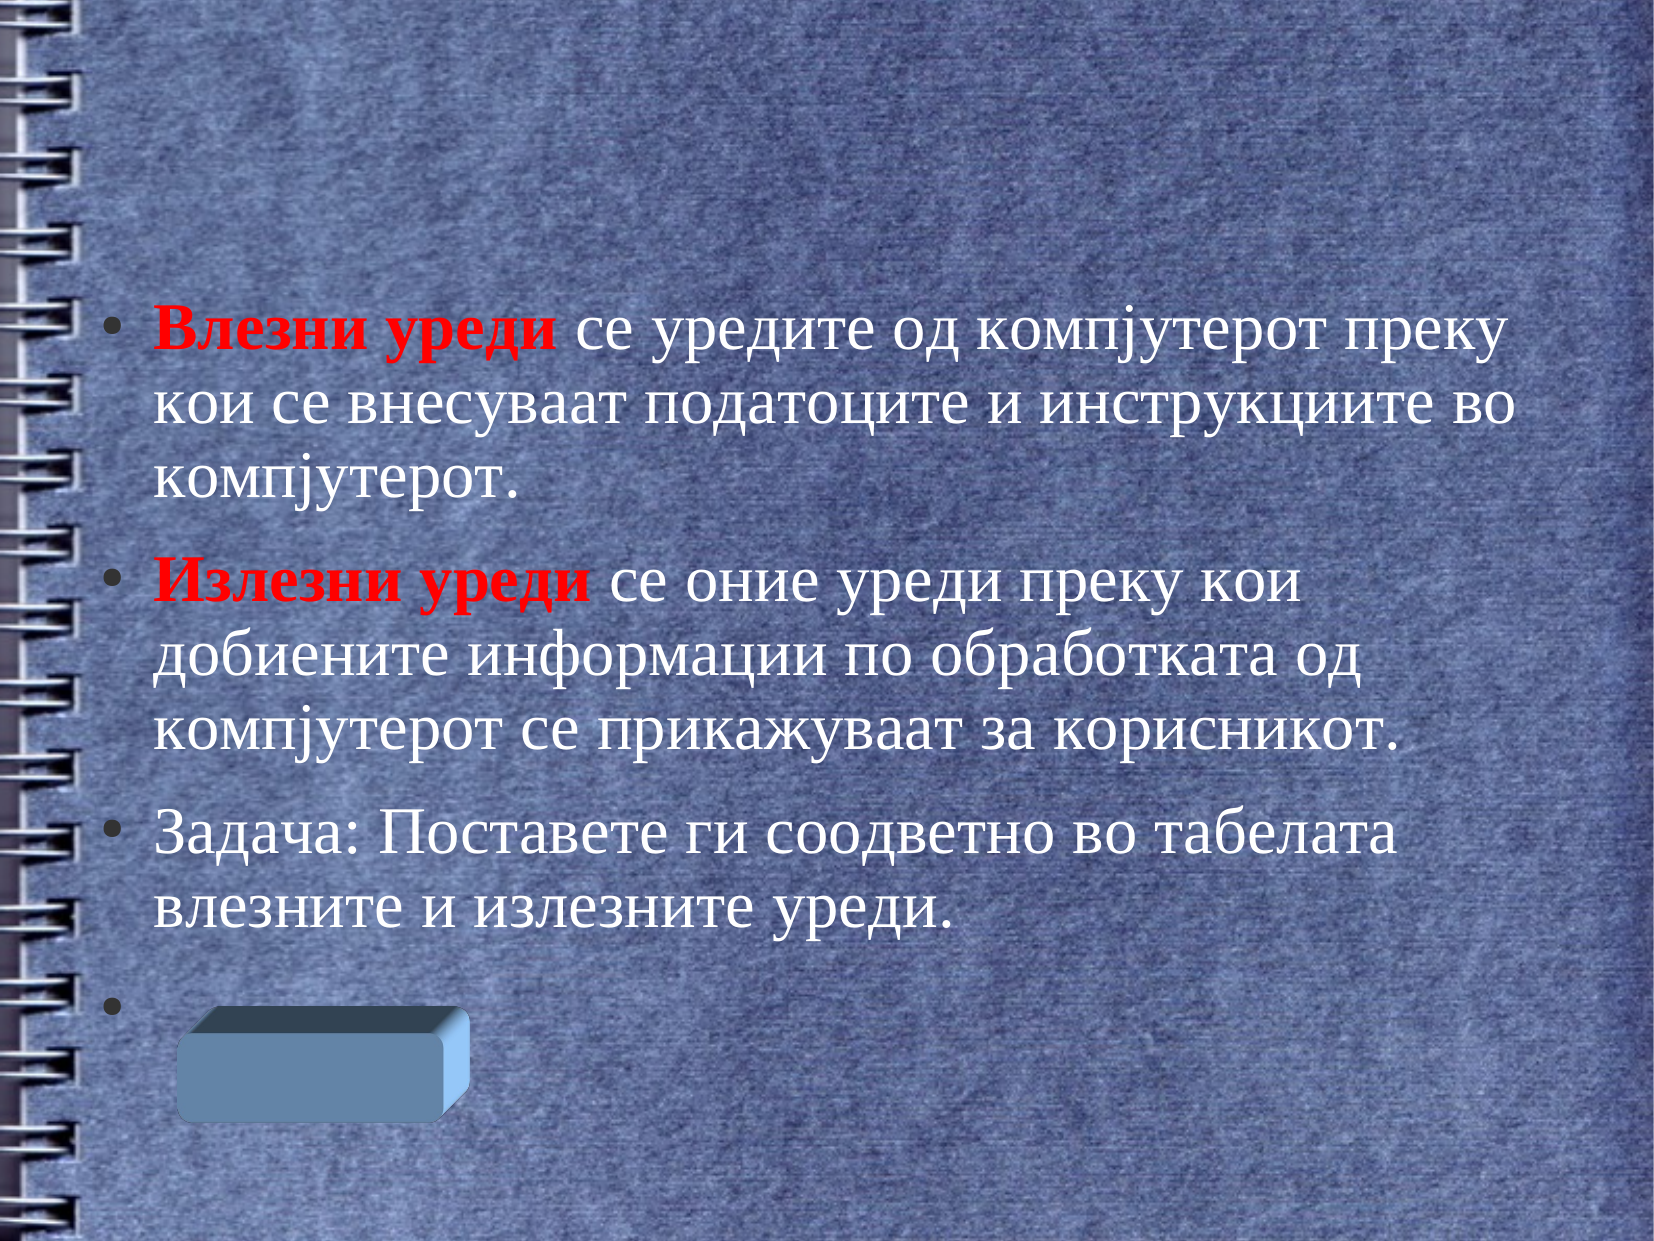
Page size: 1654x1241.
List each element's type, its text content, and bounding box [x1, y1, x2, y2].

list Влезни уреди се уредите од компјутерот преку кои се внесуваат податоците и инструкциите во компјутерот. Излезни уреди се оние уреди преку кои добиените информации по обработката од компјутерот се прикажуваат за корисникот. Задача: Поставете ги соодветно во табелата влезните и излезните уреди. [82, 290, 1571, 1094]
text_box [177, 1006, 470, 1123]
picture [0, 0, 1654, 1241]
